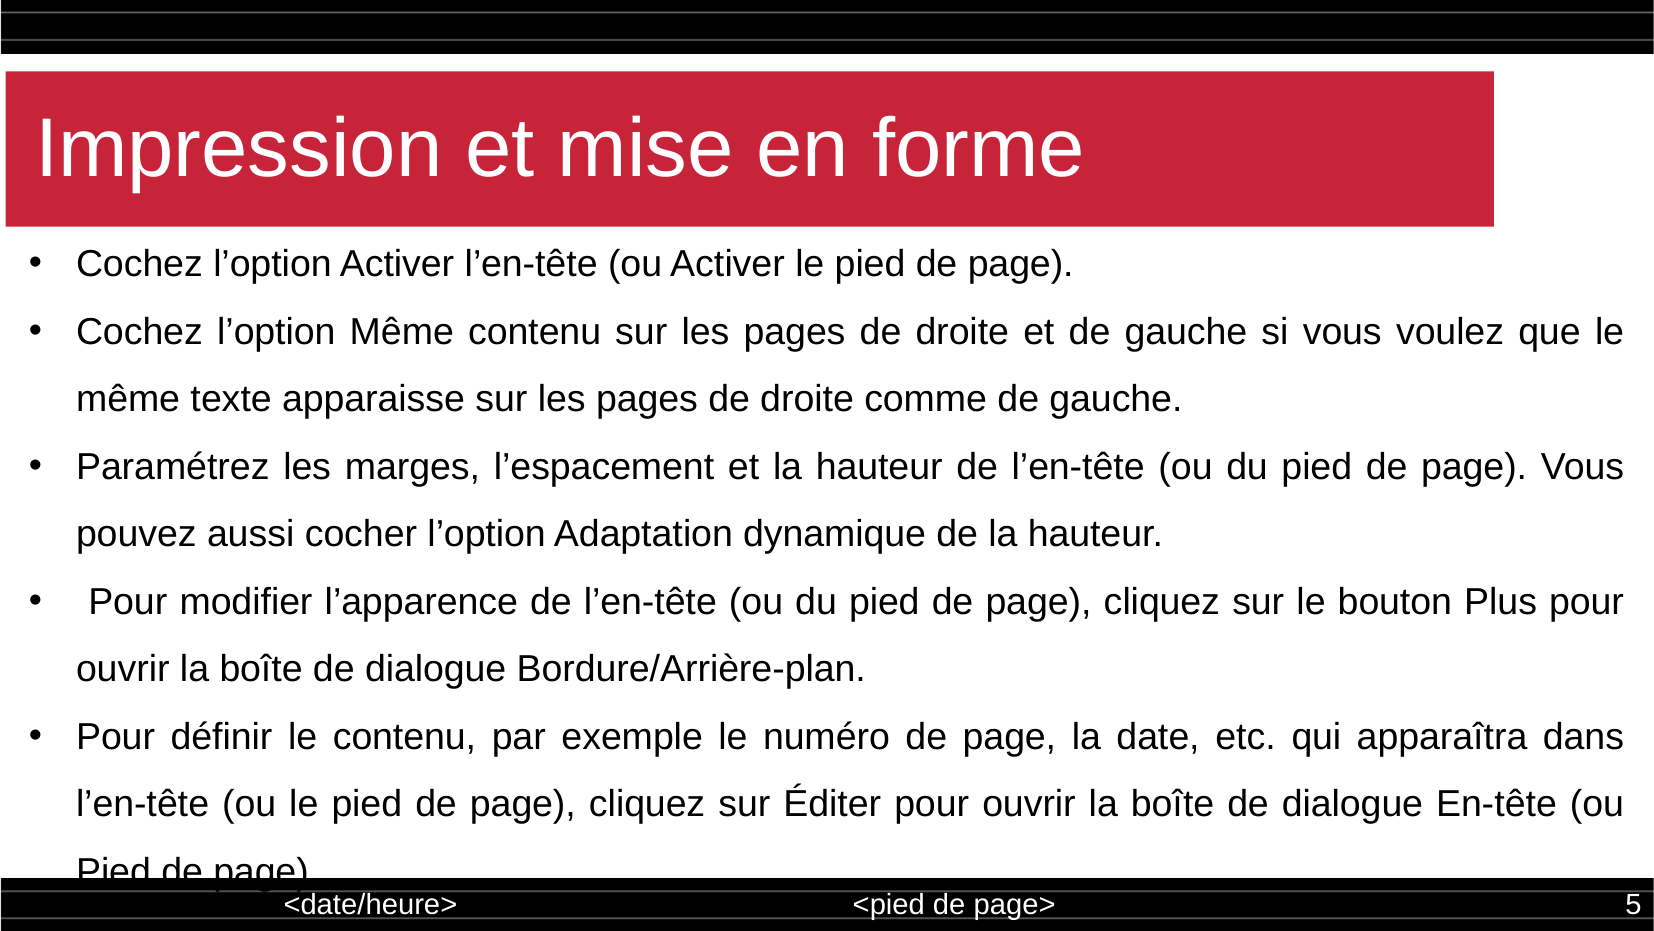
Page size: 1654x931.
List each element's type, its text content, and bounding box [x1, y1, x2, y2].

picture [896, 900, 904, 905]
picture [1026, 900, 1034, 905]
picture [0, 0, 1654, 54]
picture [936, 900, 944, 912]
picture [953, 900, 961, 905]
picture [345, 900, 353, 905]
picture [427, 900, 435, 905]
picture [978, 900, 985, 912]
picture [304, 900, 312, 912]
picture [993, 906, 1000, 912]
picture [912, 900, 920, 912]
picture [320, 906, 327, 912]
picture [402, 900, 410, 912]
text_box Impression et mise en forme [5, 71, 1494, 227]
picture [385, 900, 393, 905]
picture [0, 878, 1654, 931]
picture [874, 900, 881, 912]
text_box Cochez l’option Activer l’en-tête (ou Activer le pied de page). Cochez l’option Même contenu sur les pages de droite et de gauche si vous voulez que le même texte apparaisse sur les pages de droite comme de gauche. Paramétrez les marges, l’espacement et la hauteur de l’en-tête (ou du pied de page). Vous pouvez aussi cocher l’option Adaptation dynamique de la hauteur. Pour modifier l’apparence de l’en-tête (ou du pied de page), cliquez sur le bouton Plus pour ouvrir la boîte de dialogue Bordure/Arrière-plan. Pour définir le contenu, par exemple le numéro de page, la date, etc. qui apparaîtra dans l’en-tête (ou le pied de page), cliquez sur Éditer pour ouvrir la boîte de dialogue En-tête (ou Pied de page). [14, 209, 1640, 900]
